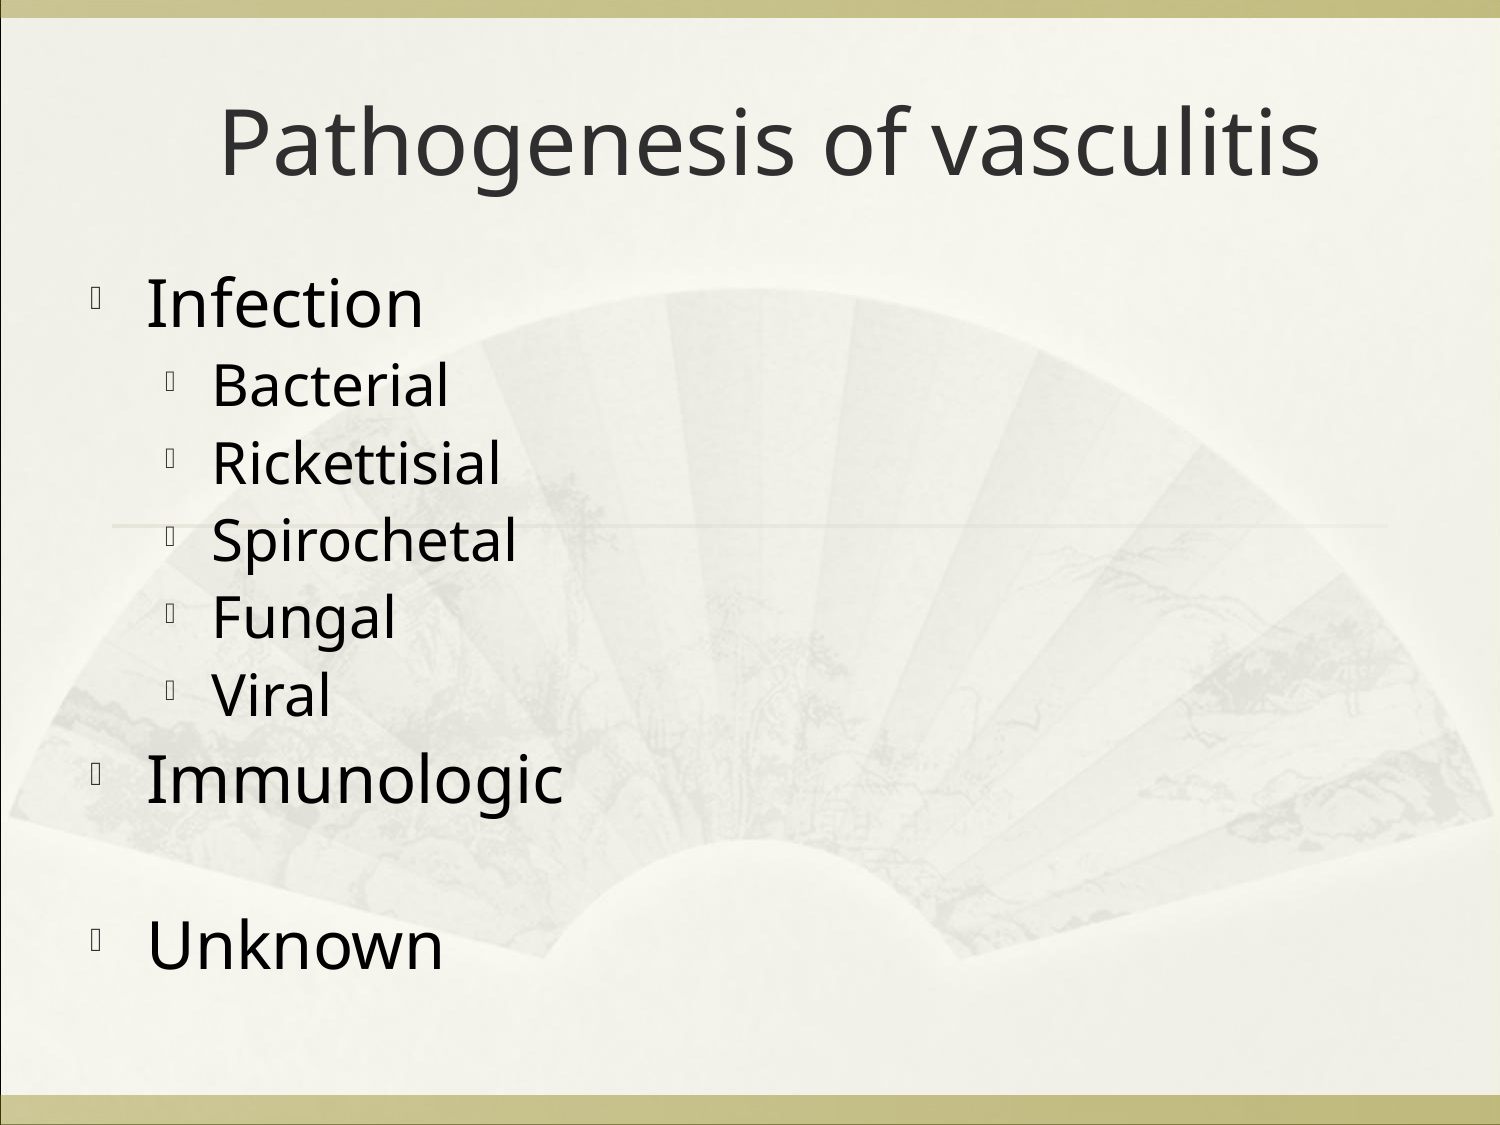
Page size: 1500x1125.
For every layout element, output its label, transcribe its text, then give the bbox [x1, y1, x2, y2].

list Infection Bacterial Rickettisial Spirochetal Fungal Viral Immunologic Unknown [75, 262, 1426, 1032]
title Pathogenesis of vasculitis [41, 45, 1500, 233]
picture [0, 18, 1500, 1095]
